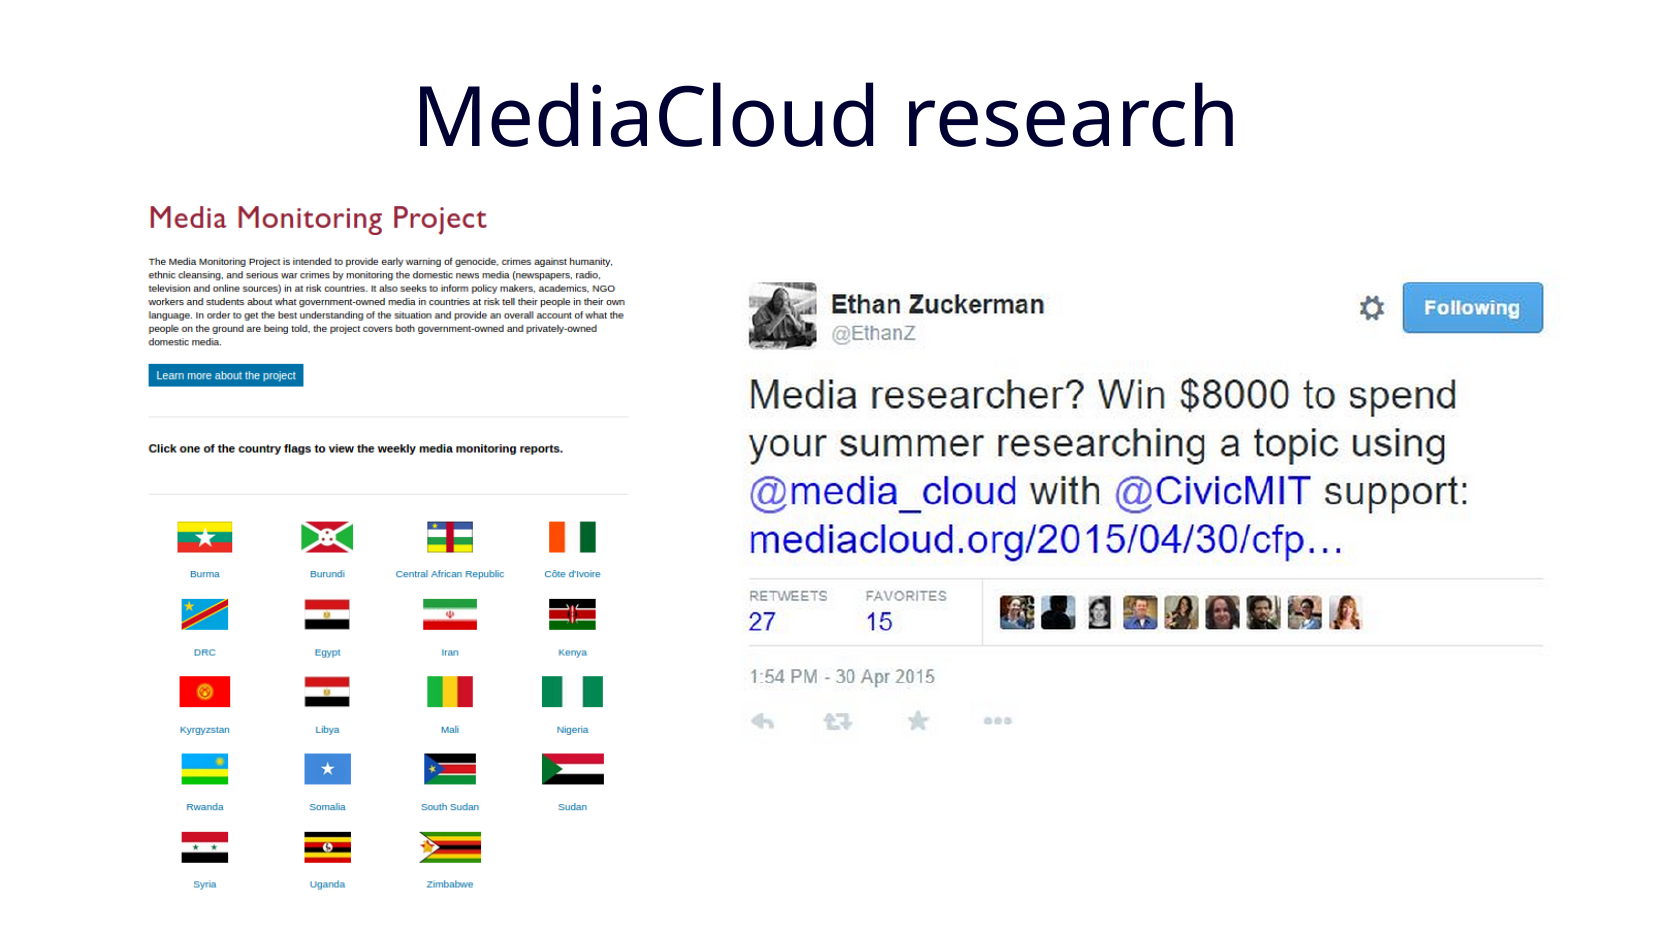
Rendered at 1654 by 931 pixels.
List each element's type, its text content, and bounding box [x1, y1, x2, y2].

picture [732, 252, 1560, 745]
title MediaCloud research [82, 37, 1571, 193]
picture [129, 200, 638, 903]
